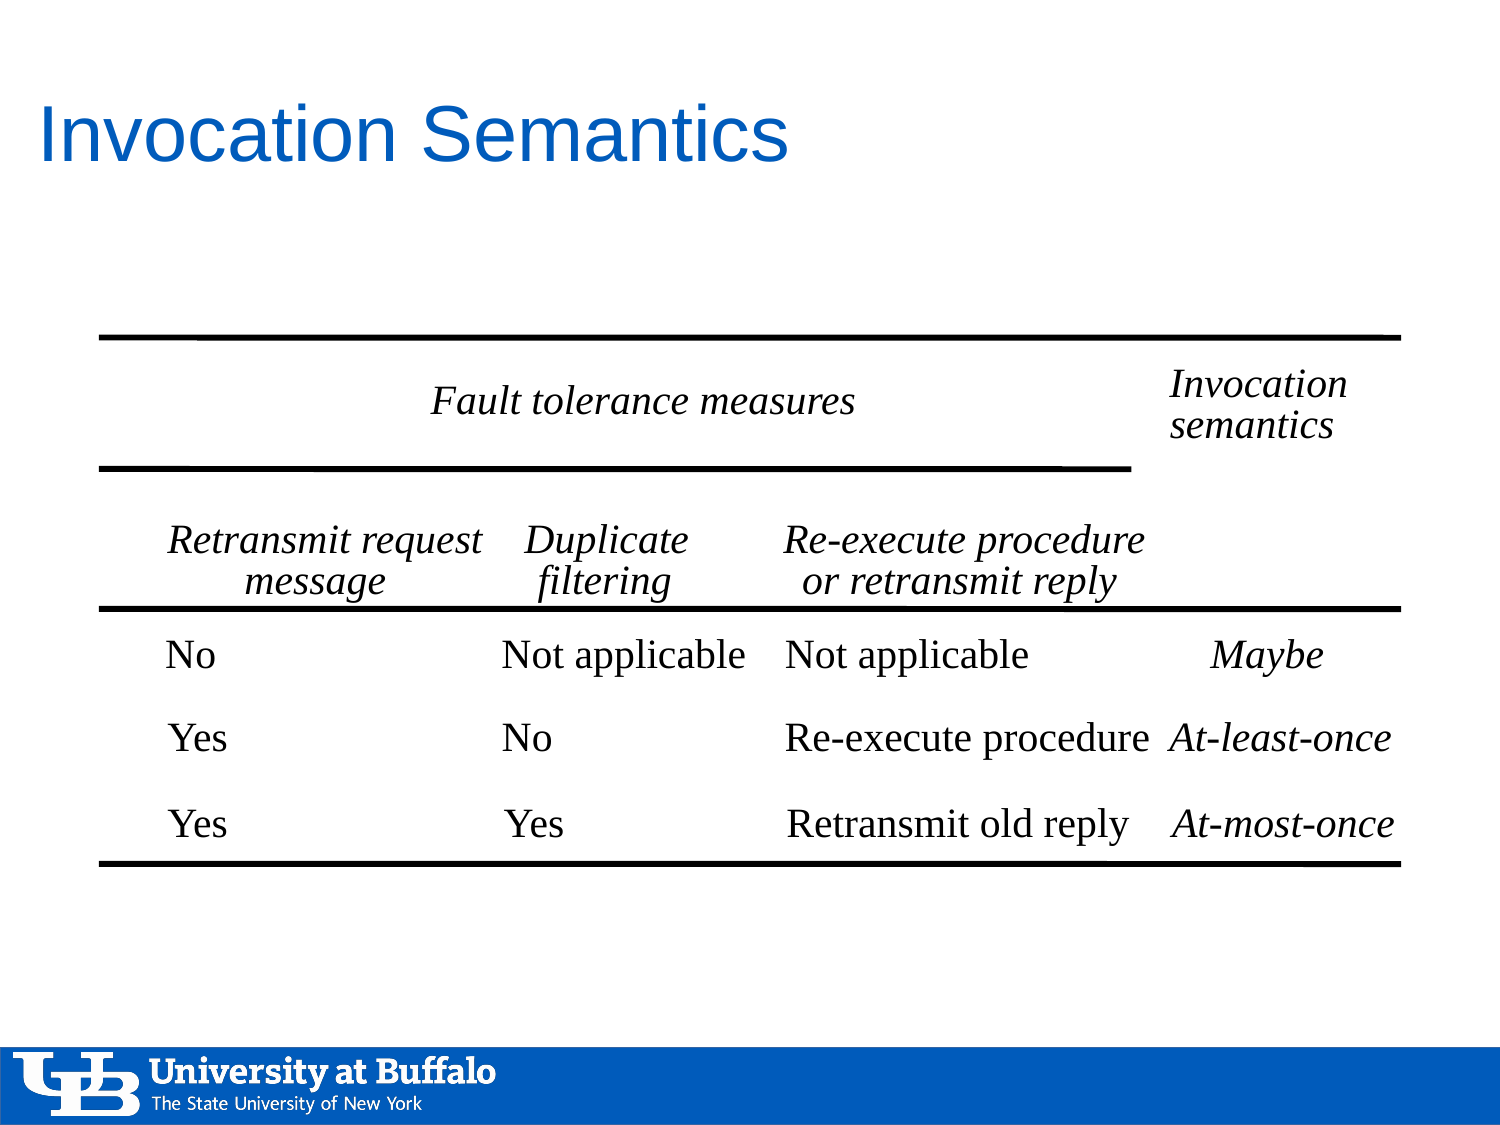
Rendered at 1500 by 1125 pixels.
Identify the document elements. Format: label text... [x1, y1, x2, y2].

text_box Re-execute procedure [784, 709, 1151, 760]
text_box No [501, 709, 553, 760]
text_box Retransmit request [167, 512, 494, 563]
text_box Invocation [1169, 355, 1359, 407]
text_box Yes [167, 795, 229, 846]
text_box Yes [167, 709, 229, 760]
text_box Duplicate [531, 528, 549, 551]
text_box Re-execute procedure [783, 512, 1157, 563]
text_box Duplicate [524, 512, 700, 563]
text_box Retransmit old reply [786, 795, 1130, 846]
text_box message [244, 553, 386, 604]
text_box Not applicable [784, 627, 1030, 678]
text_box At-least-once [1169, 709, 1393, 760]
text_box Duplicate [643, 535, 653, 553]
picture [13, 1052, 496, 1116]
text_box Re-execute procedure [783, 541, 802, 563]
text_box Yes [503, 795, 565, 846]
text_box At-most-once [1172, 795, 1396, 846]
text_box Maybe [1210, 627, 1325, 678]
text_box Fault tolerance measures [430, 372, 857, 423]
text_box or retransmit reply [802, 553, 1118, 604]
title Invocation Semantics [37, 40, 1388, 228]
text_box Not applicable [501, 627, 747, 678]
text_box No [165, 627, 217, 678]
text_box semantics [1169, 396, 1335, 447]
text_box filtering [537, 553, 672, 604]
